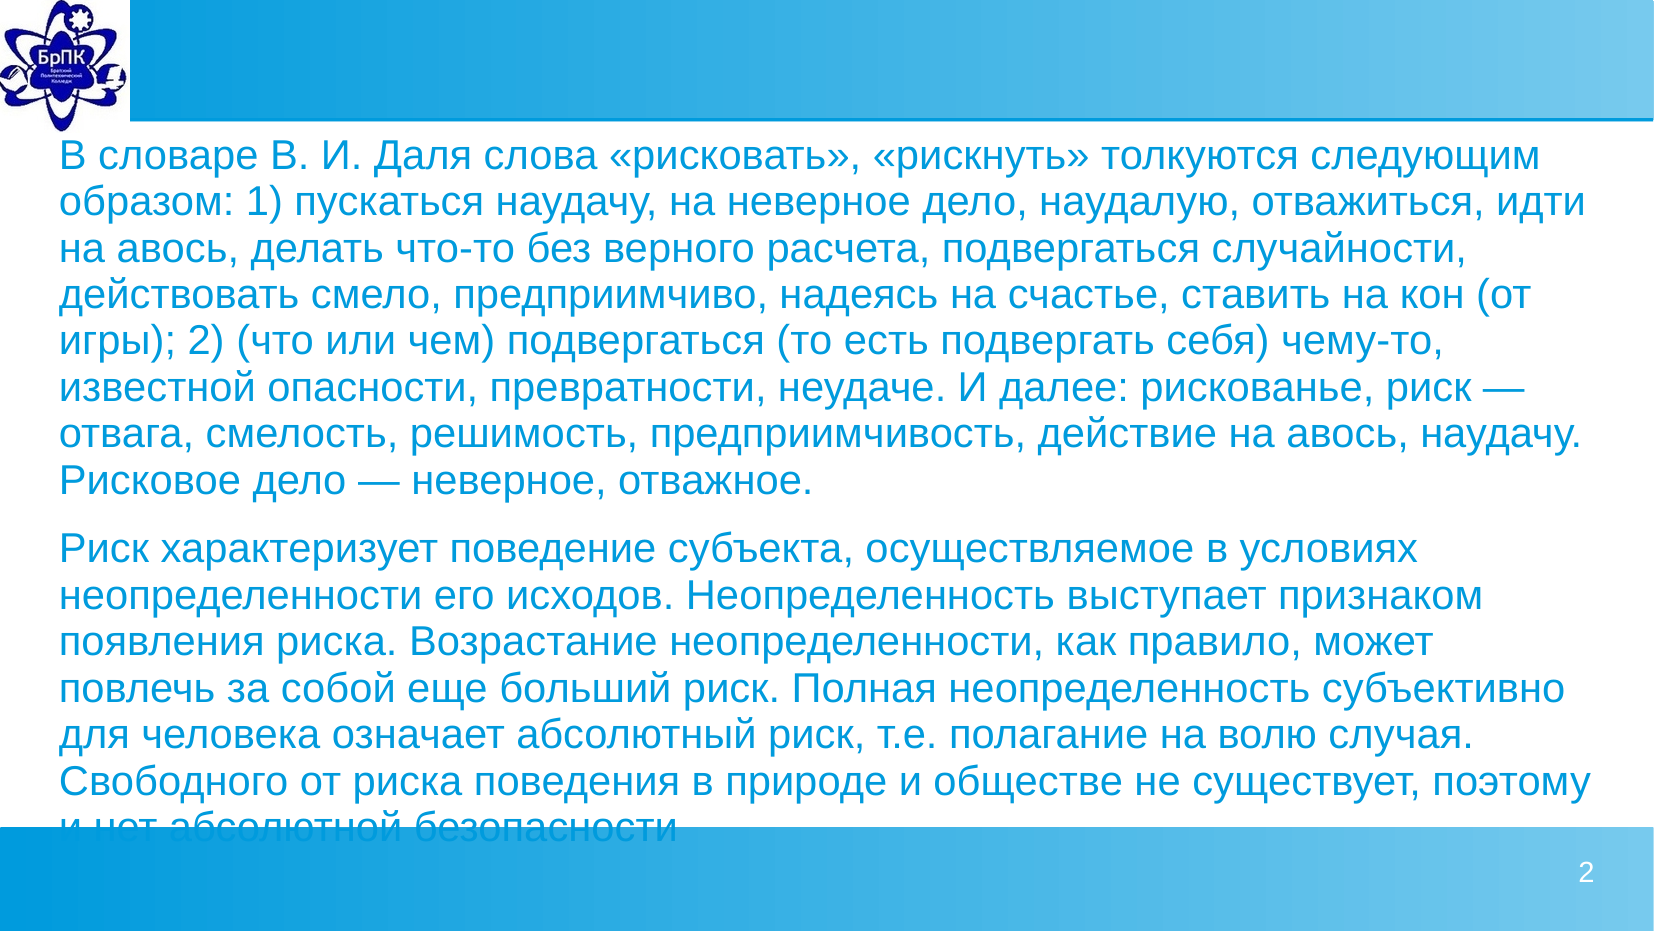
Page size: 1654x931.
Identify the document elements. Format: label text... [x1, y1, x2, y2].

list В словаре В. И. Даля слова «рисковать», «рискнуть» толкуются следующим образом: 1) пускаться наудачу, на неверное дело, наудалую, отважиться, идти на авось, делать что-то без верного расчета, подвергаться случайности, действовать смело, предприимчиво, надеясь на счастье, ставить на кон (от игры); 2) (что или чем) подвергаться (то есть подвергать себя) чему-то, известной опасности, превратности, неудаче. И далее: рискованье, риск — отвага, смелость, решимость, предприимчивость, действие на авось, наудачу. Рисковое дело — неверное, отважное. Риск характеризует поведение субъекта, осуществляемое в условиях неопределенности его исходов. Неопределенность выступает признаком появления риска. Возрастание неопределенности, как правило, может повлечь за собой еще больший риск. Полная неопределенность субъективно для человека означает абсолютный риск, т.е. полагание на волю случая. Свободного от риска поведения в природе и обществе не существует, поэтому и нет абсолютной безопасности [59, 131, 1595, 722]
picture [0, 0, 130, 133]
